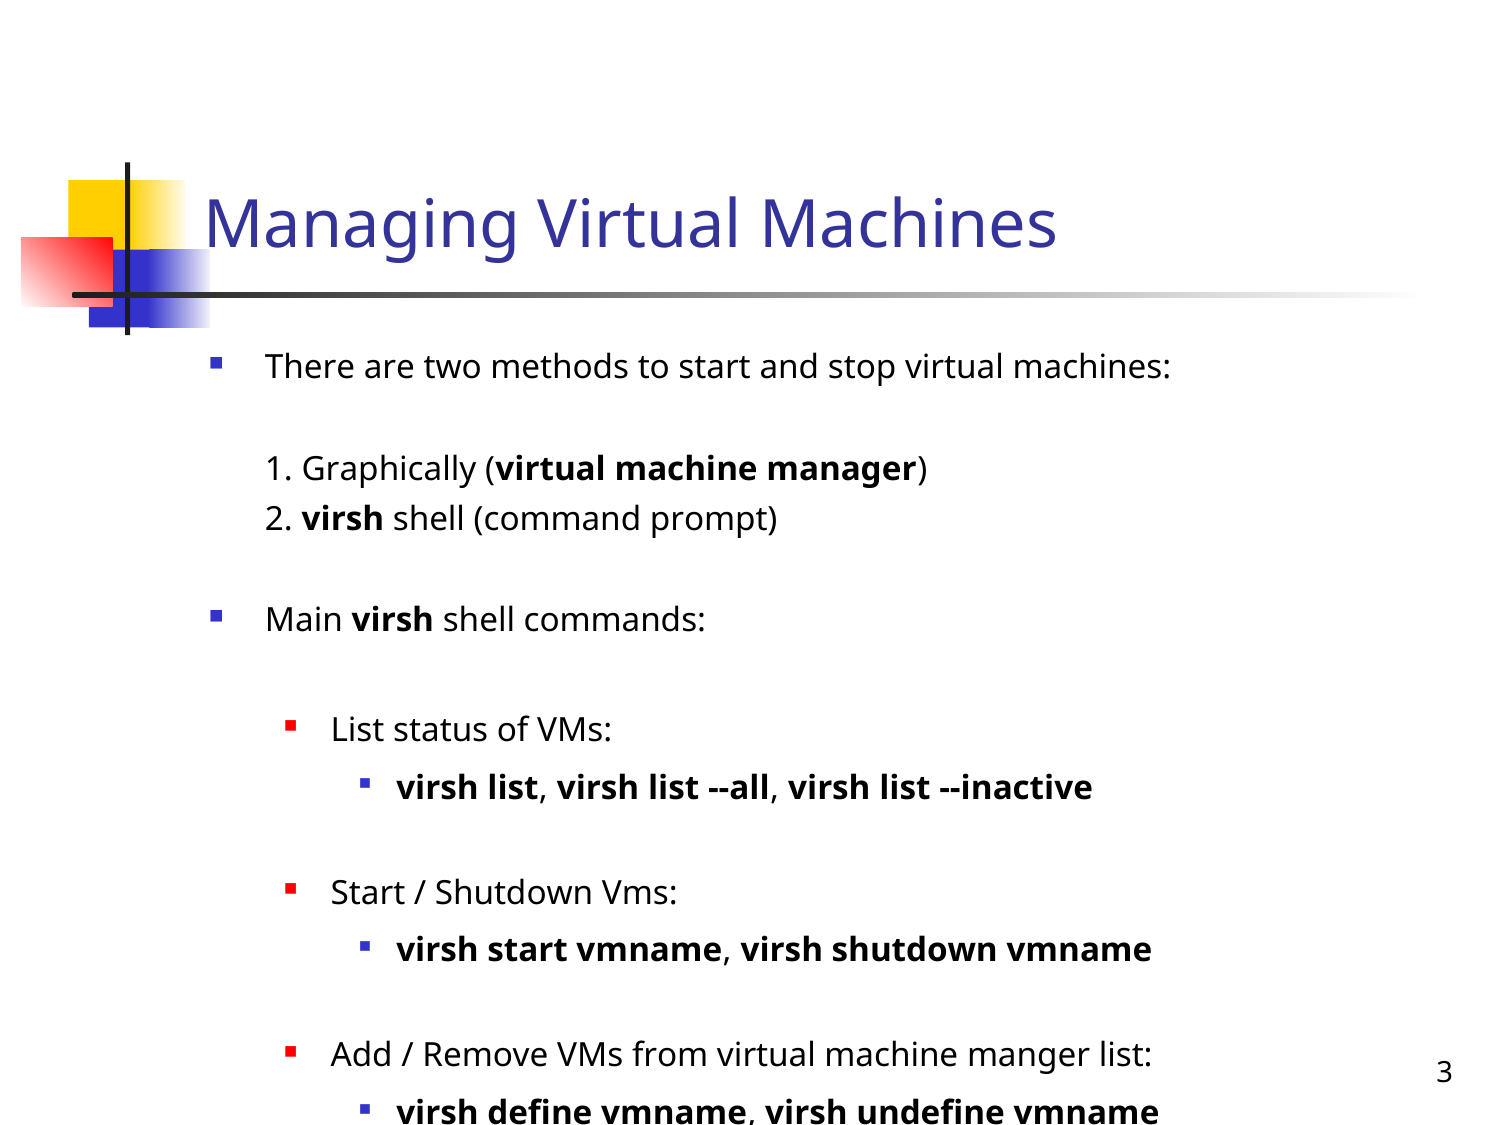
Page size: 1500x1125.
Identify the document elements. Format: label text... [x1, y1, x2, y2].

list There are two methods to start and stop virtual machines: 1. Graphically (virtual machine manager) 2. virsh shell (command prompt) Main virsh shell commands: List status of VMs: virsh list, virsh list --all, virsh list --inactive Start / Shutdown Vms: virsh start vmname, virsh shutdown vmname Add / Remove VMs from virtual machine manger list: virsh define vmname, virsh undefine vmname [193, 331, 1469, 1048]
title Managing Virtual Machines [188, 35, 1468, 276]
